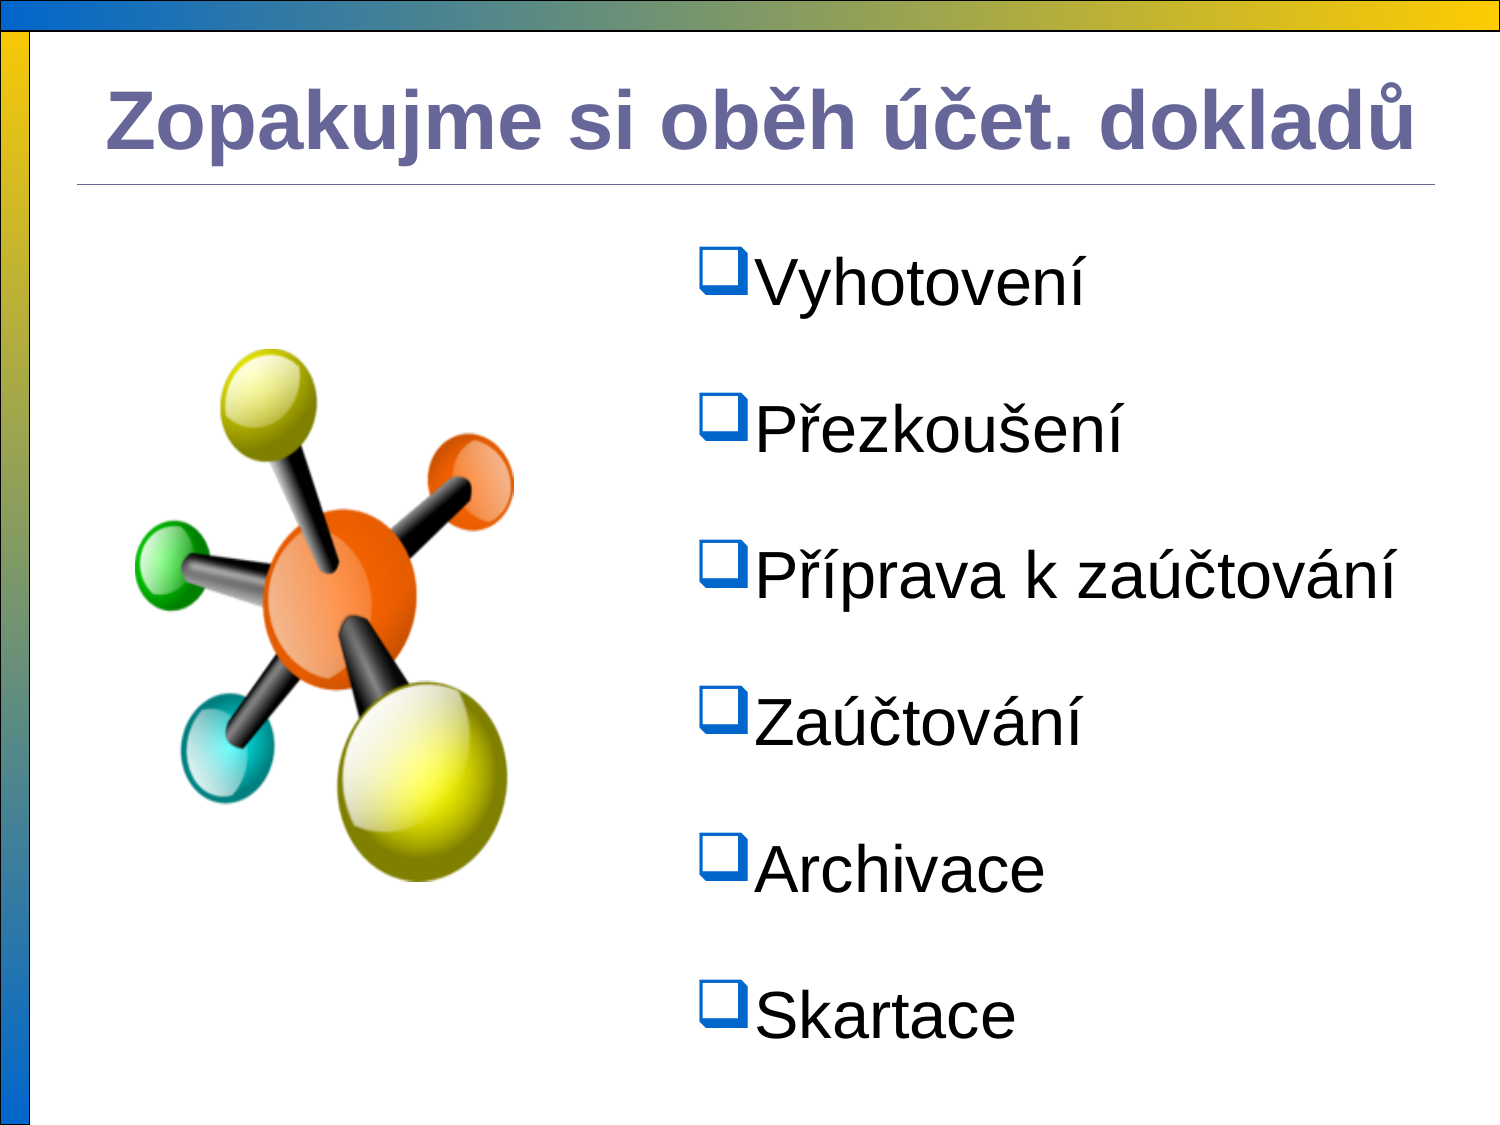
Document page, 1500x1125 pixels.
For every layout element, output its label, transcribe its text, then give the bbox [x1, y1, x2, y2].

title Zopakujme si oběh účet. dokladů [64, 42, 1459, 174]
picture [135, 349, 514, 882]
text_box [0, 0, 1500, 1125]
list Vyhotovení Přezkoušení Příprava k zaúčtování Zaúčtování Archivace Skartace [679, 231, 1500, 1125]
